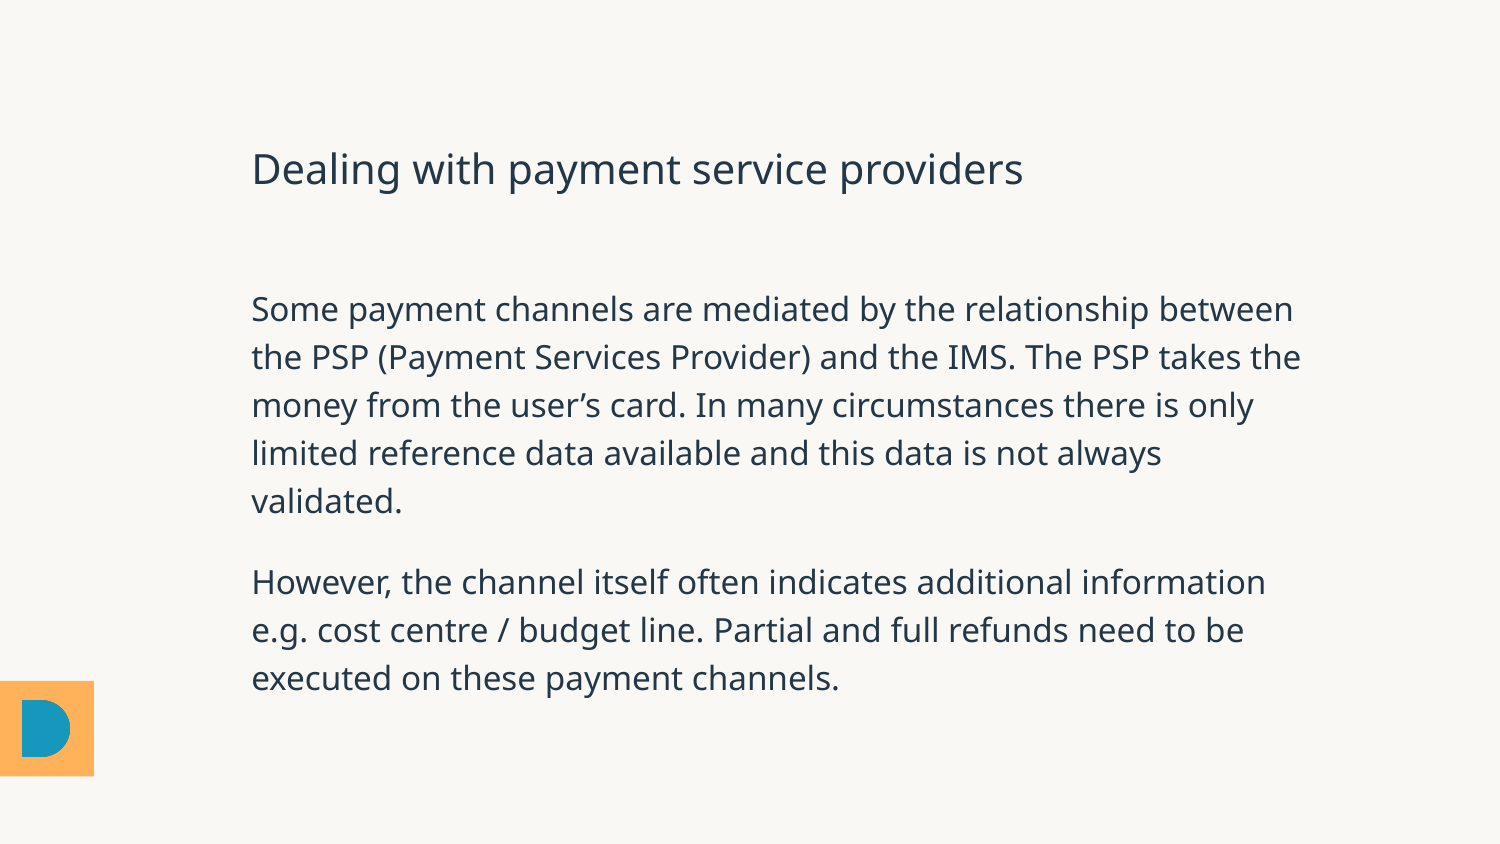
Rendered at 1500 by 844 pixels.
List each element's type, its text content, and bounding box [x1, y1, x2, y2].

list Some payment channels are mediated by the relationship between the PSP (Payment Services Provider) and the IMS. The PSP takes the money from the user’s card. In many circumstances there is only limited reference data available and this data is not always validated. However, the channel itself often indicates additional information e.g. cost centre / budget line. Partial and full refunds need to be executed on these payment channels. [236, 265, 1329, 681]
title Dealing with payment service providers [236, 118, 1329, 238]
picture [22, 700, 70, 757]
